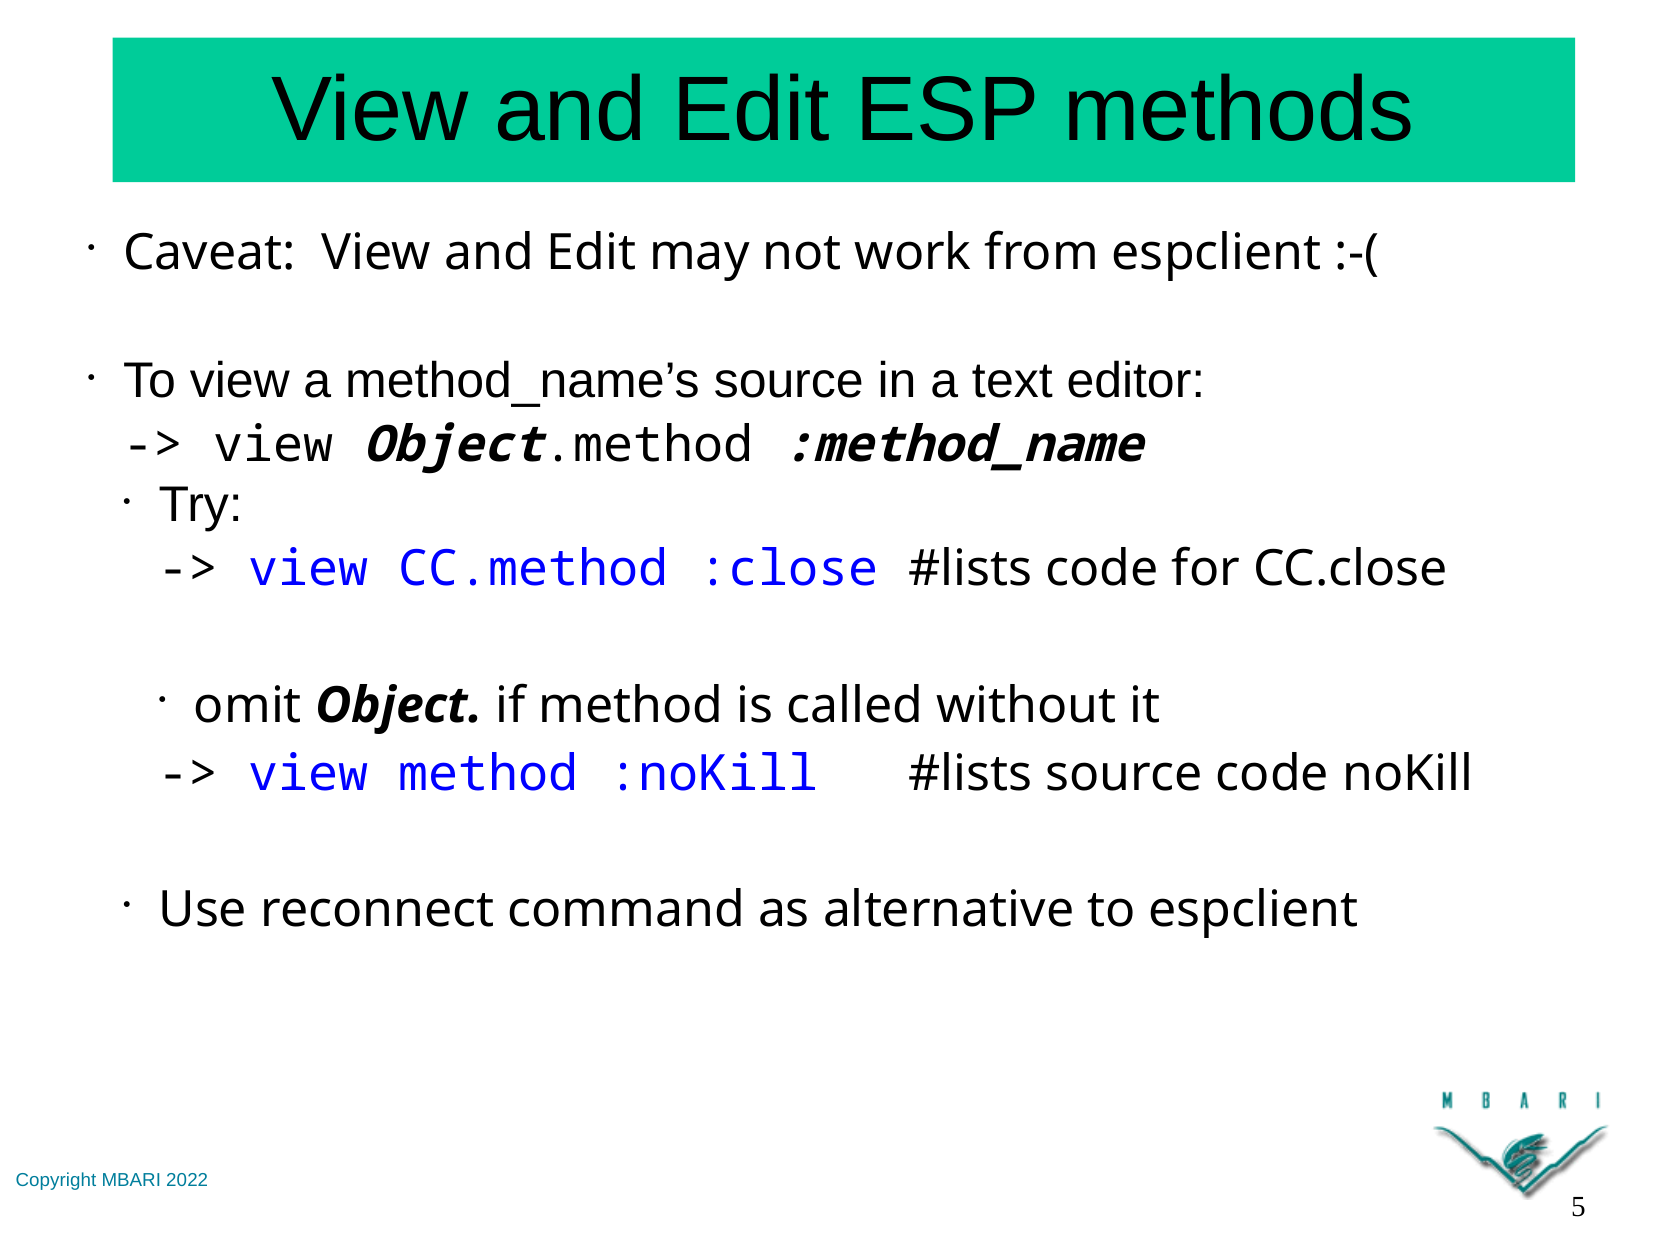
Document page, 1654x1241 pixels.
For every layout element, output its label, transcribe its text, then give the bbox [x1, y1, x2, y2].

picture [1426, 1146, 1613, 1200]
text_box Caveat: View and Edit may not work from espclient :-( To view a method_name’s source in a text editor: -> view Object.method :method_name Try: -> view CC.method :close #lists code for CC.close omit Object. if method is called without it -> view method :noKill #lists source code noKill Use reconnect command as alternative to espclient [37, 208, 1620, 1146]
title View and Edit ESP methods [112, 37, 1576, 183]
